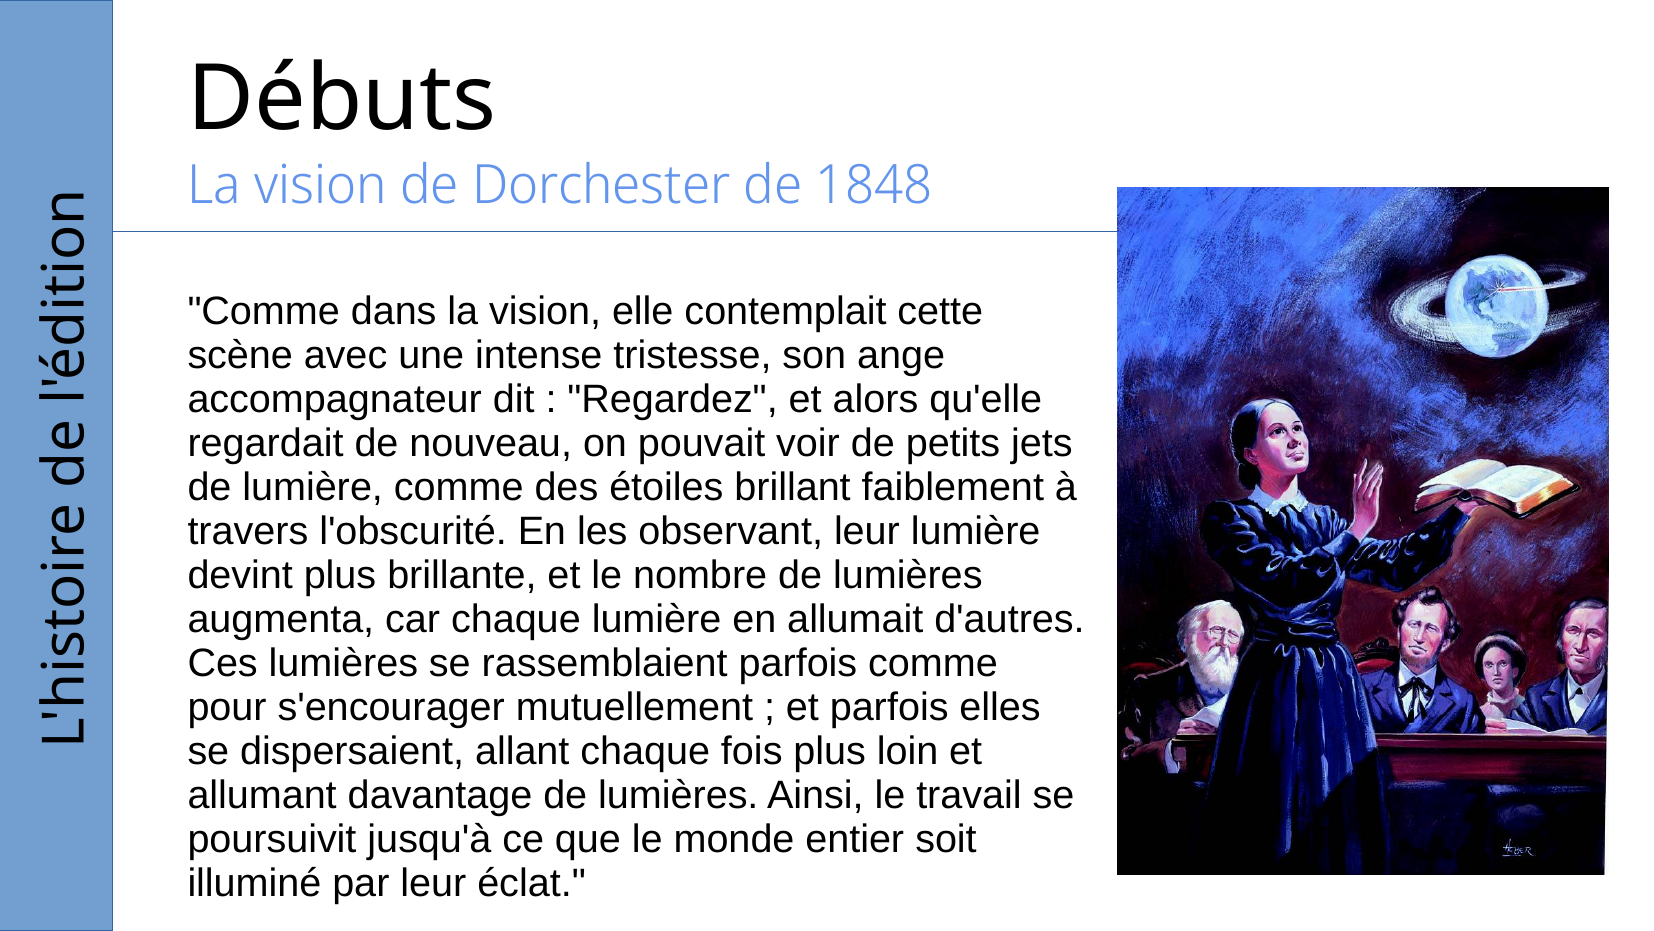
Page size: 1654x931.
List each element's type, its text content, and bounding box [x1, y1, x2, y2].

title La vision de Dorchester de 1848 [187, 125, 1571, 239]
title Débuts [187, 33, 1571, 125]
picture [1117, 187, 1609, 875]
text_box [0, 0, 113, 931]
subtitle "Comme dans la vision, elle contemplait cette scène avec une intense tristesse, son ange accompagnateur dit : "Regardez", et alors qu'elle regardait de nouveau, on pouvait voir de petits jets de lumière, comme des étoiles brillant faiblement à travers l'obscurité. En les observant, leur lumière devint plus brillante, et le nombre de lumières augmenta, car chaque lumière en allumait d'autres. Ces lumières se rassemblaient parfois comme pour s'encourager mutuellement ; et parfois elles se dispersaient, allant chaque fois plus loin et allumant davantage de lumières. Ainsi, le travail se poursuivit jusqu'à ce que le monde entier soit illuminé par leur éclat." [187, 288, 1088, 931]
text_box L'histoire de l'édition [13, 37, 105, 901]
